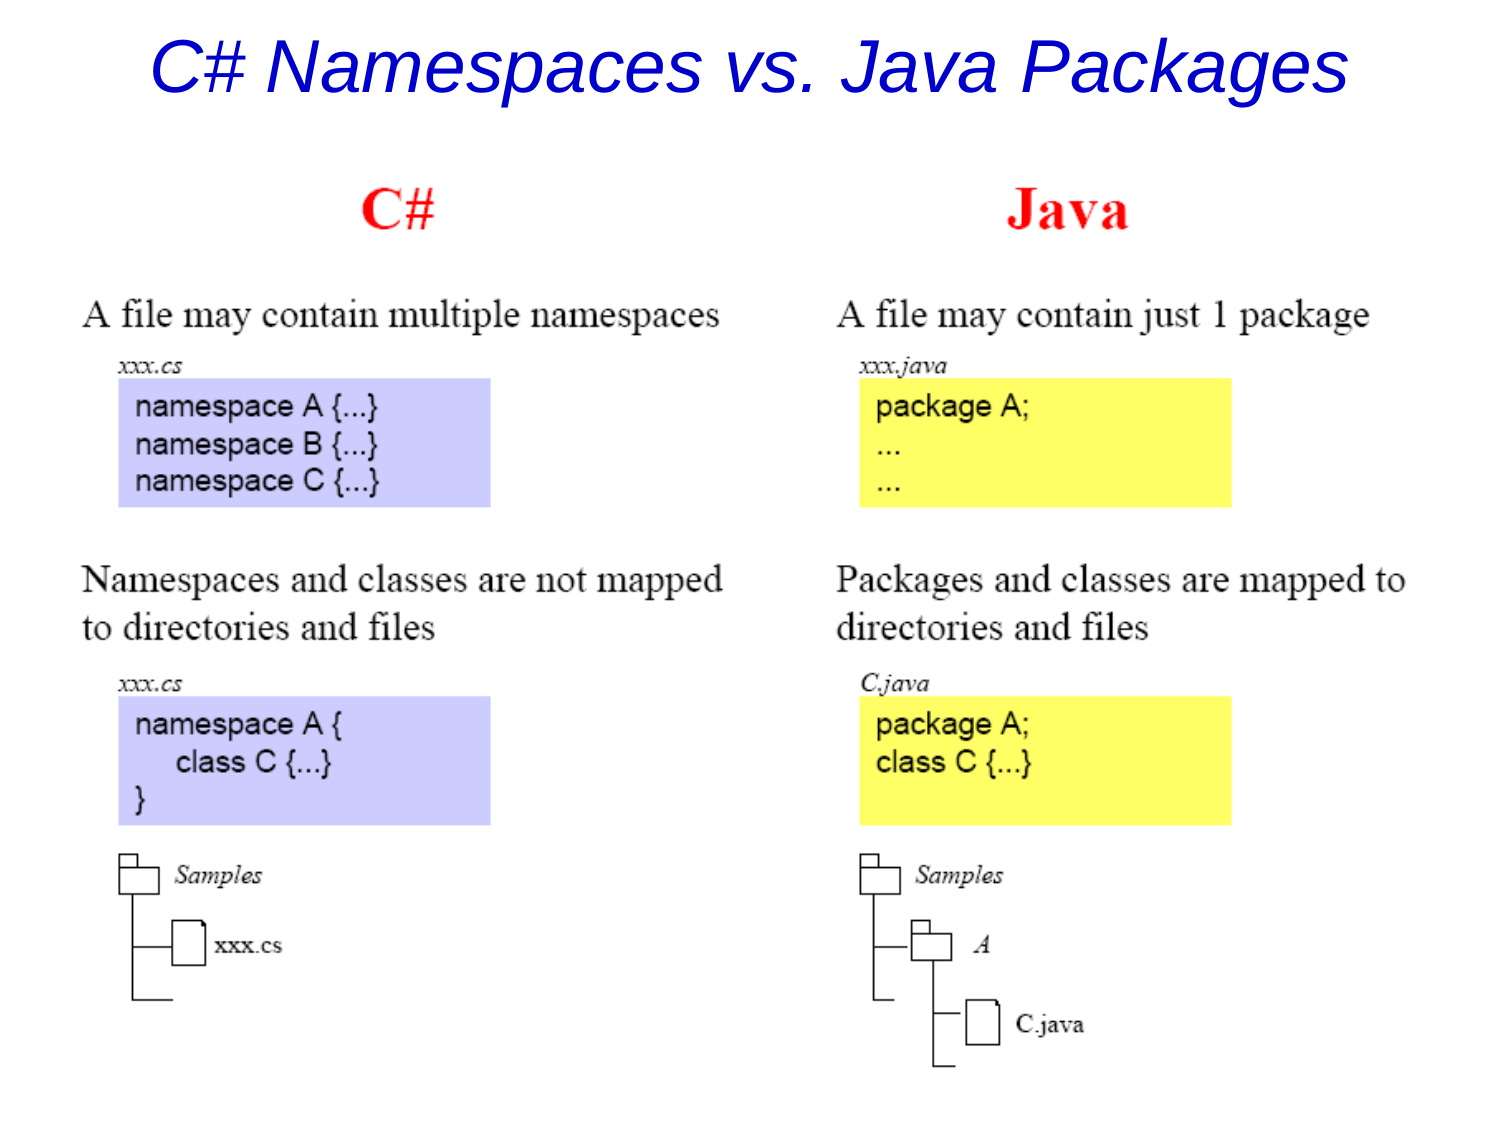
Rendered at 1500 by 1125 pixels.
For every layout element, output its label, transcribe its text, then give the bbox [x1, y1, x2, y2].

picture [41, 170, 1424, 1074]
title C# Namespaces vs. Java Packages [112, 0, 1388, 126]
